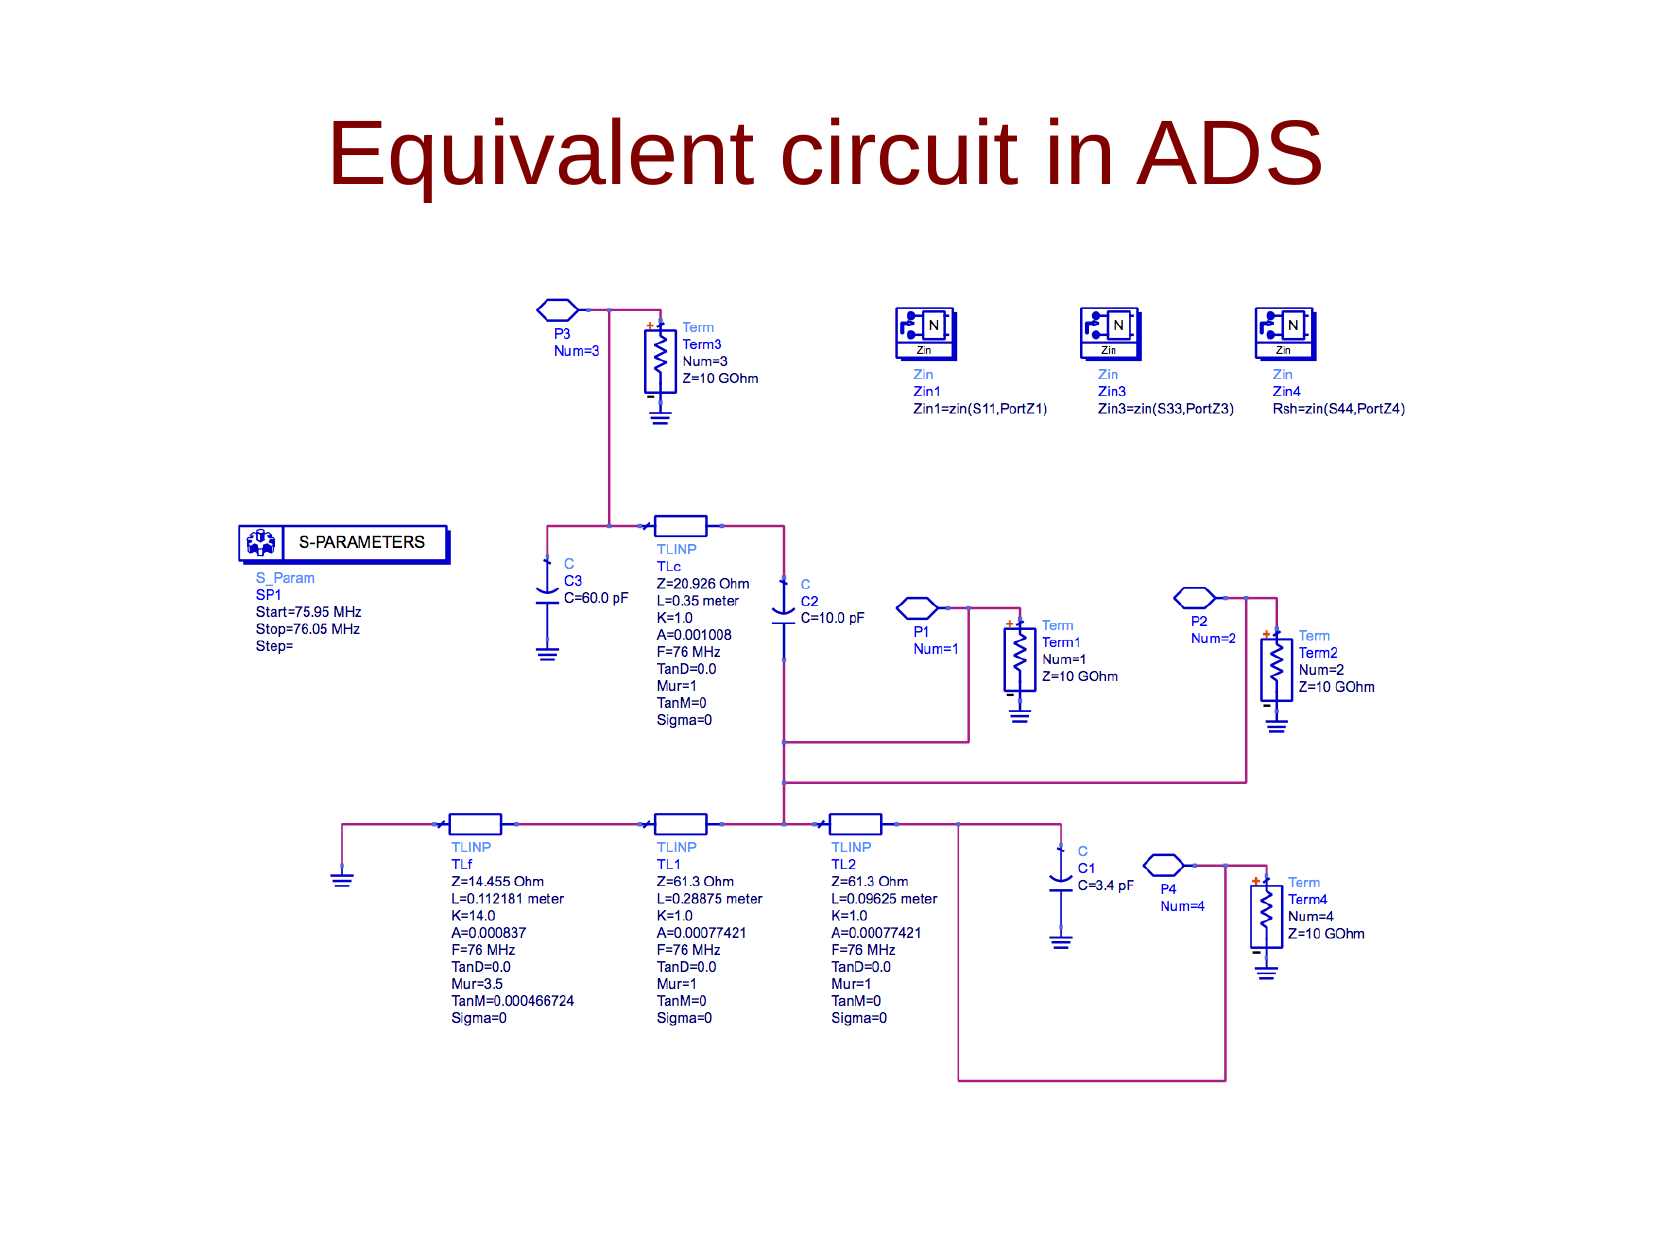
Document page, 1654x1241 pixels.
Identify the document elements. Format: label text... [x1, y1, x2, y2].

picture [221, 256, 1422, 1131]
title Equivalent circuit in ADS [82, 49, 1571, 257]
